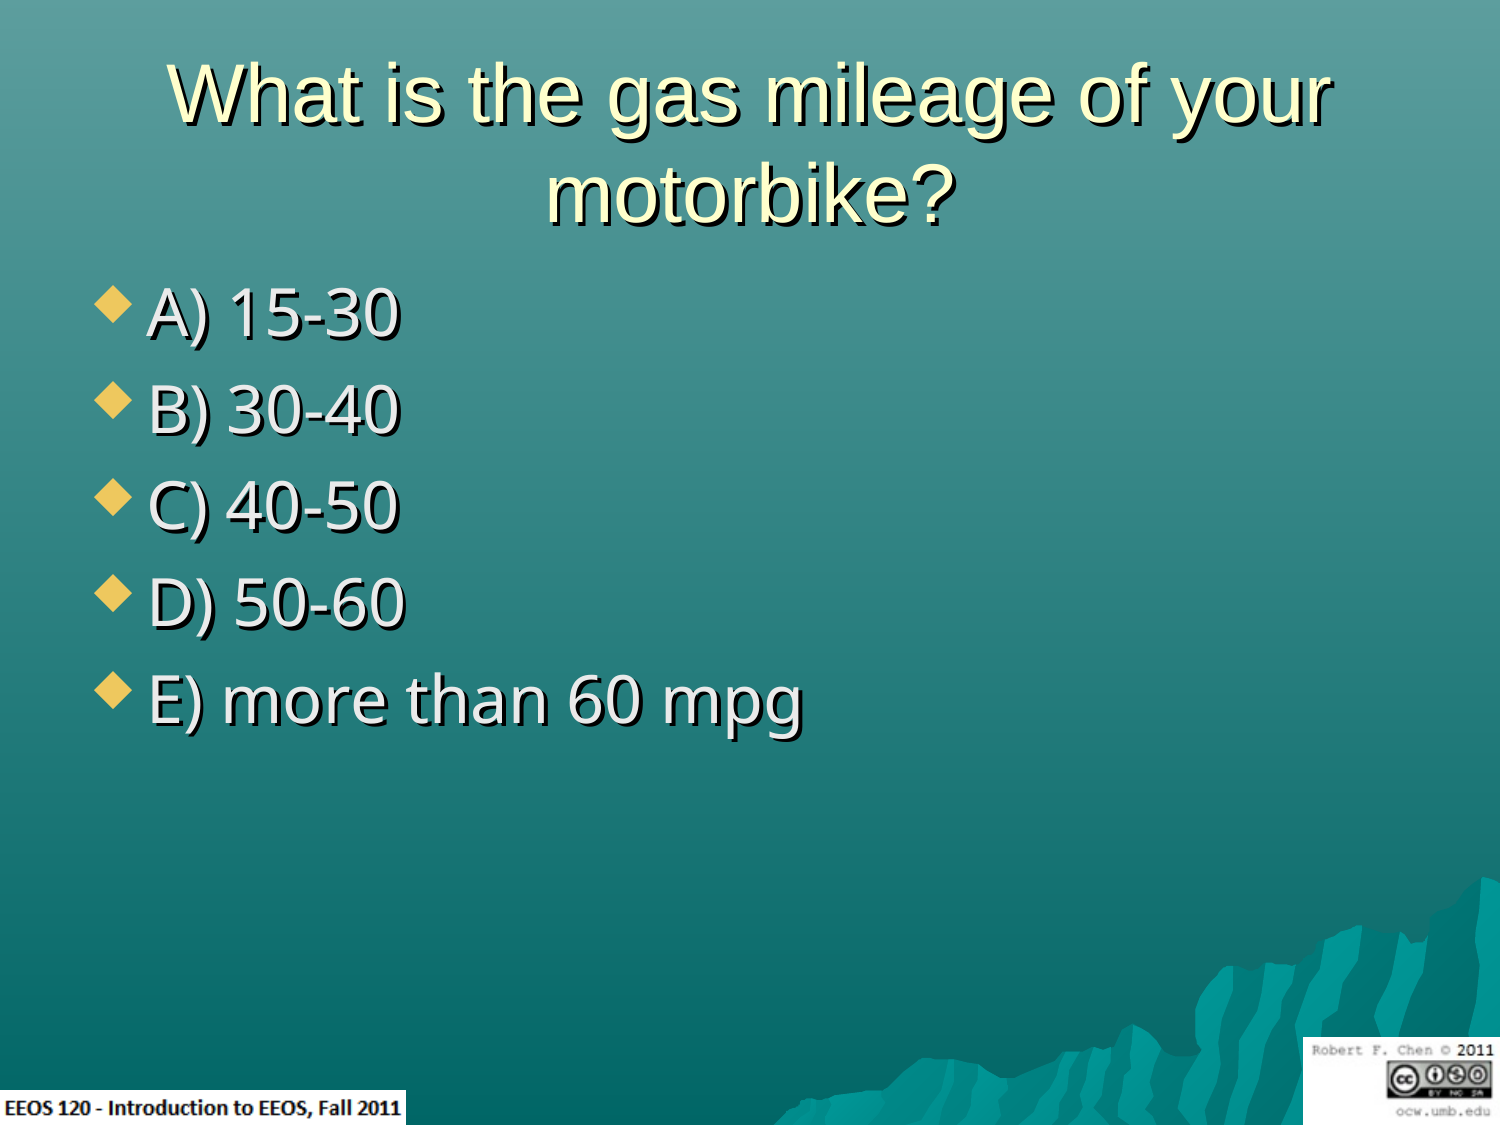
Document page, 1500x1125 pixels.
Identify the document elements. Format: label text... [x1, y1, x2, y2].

title What is the gas mileage of your motorbike? [75, 31, 1426, 247]
picture [0, 1090, 406, 1125]
picture [1303, 1037, 1500, 1125]
list A) 15-30 B) 30-40 C) 40-50 D) 50-60 E) more than 60 mpg [75, 262, 1426, 1006]
